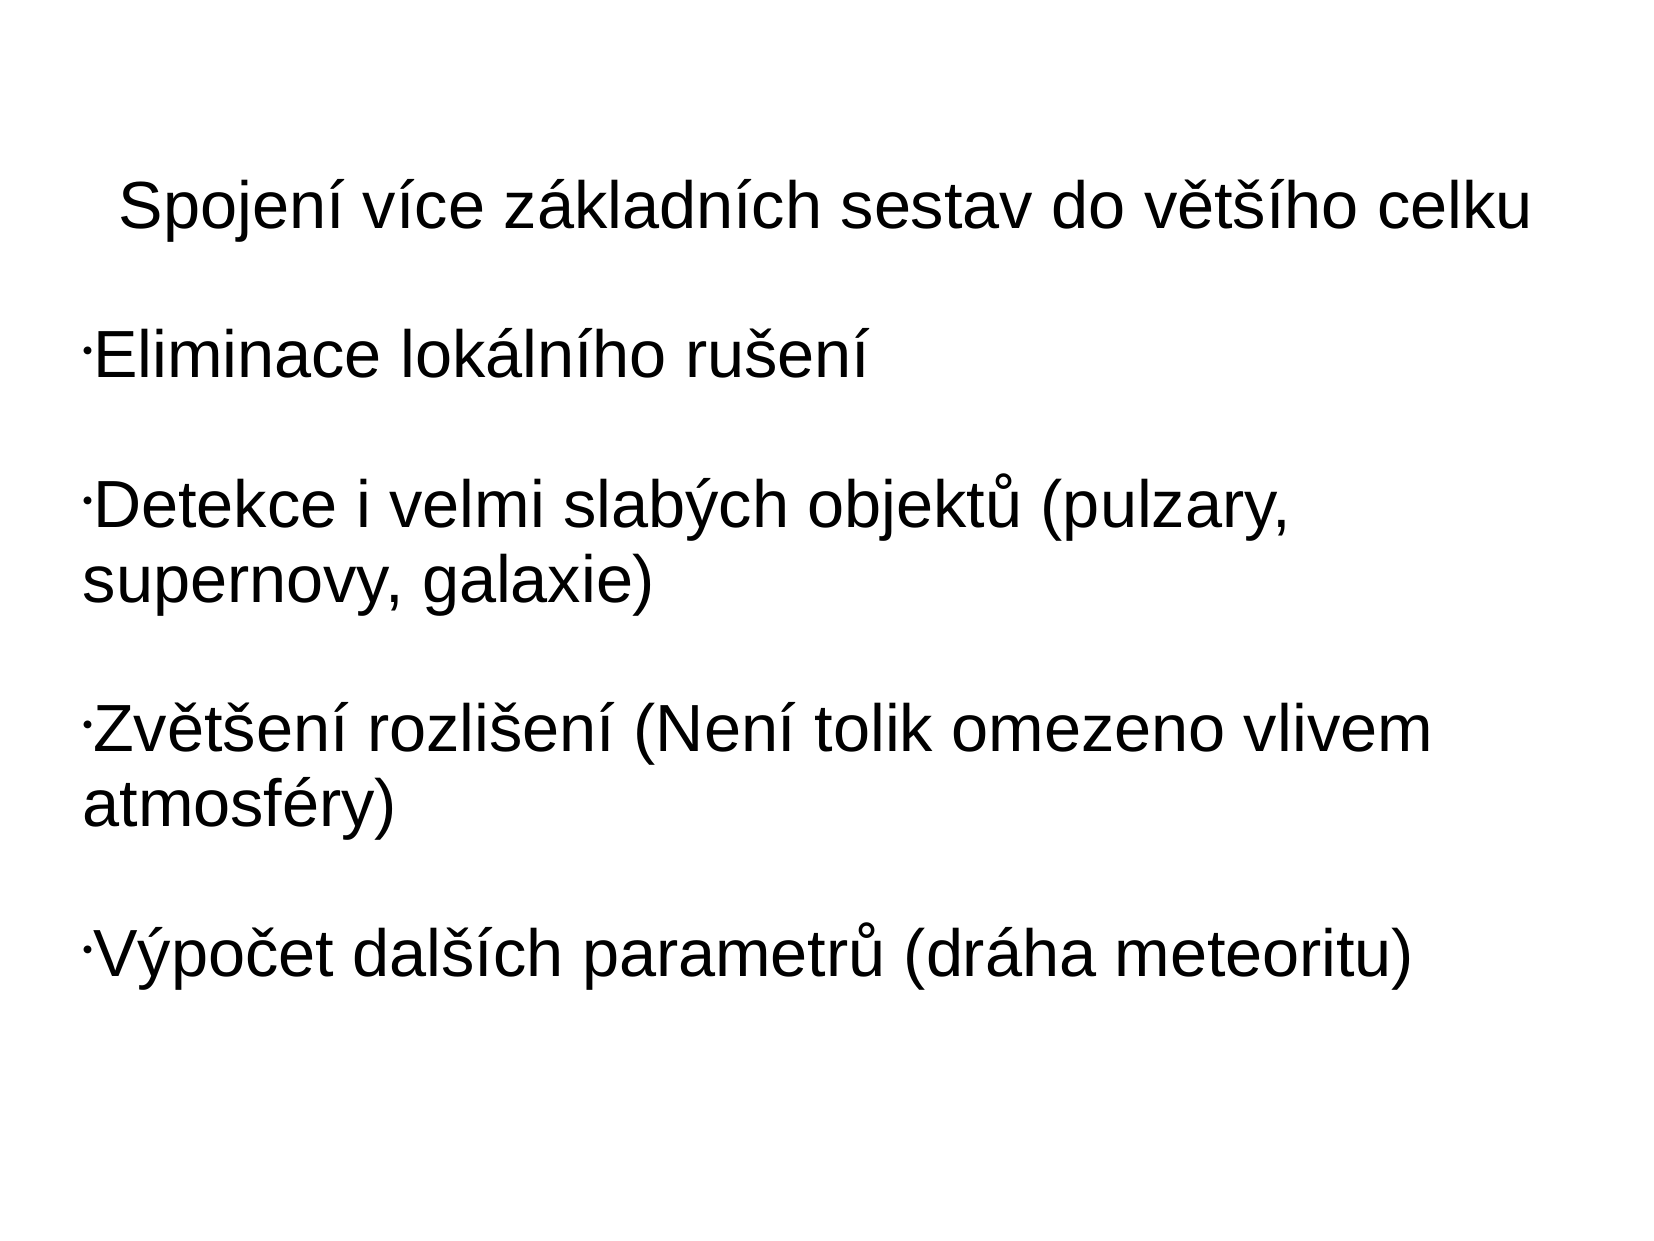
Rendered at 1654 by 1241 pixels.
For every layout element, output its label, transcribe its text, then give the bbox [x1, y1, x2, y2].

subtitle Spojení více základních sestav do většího celku Eliminace lokálního rušení Detekce i velmi slabých objektů (pulzary, supernovy, galaxie) Zvětšení rozlišení (Není tolik omezeno vlivem atmosféry) Výpočet dalších parametrů (dráha meteoritu) [82, 49, 1571, 1109]
